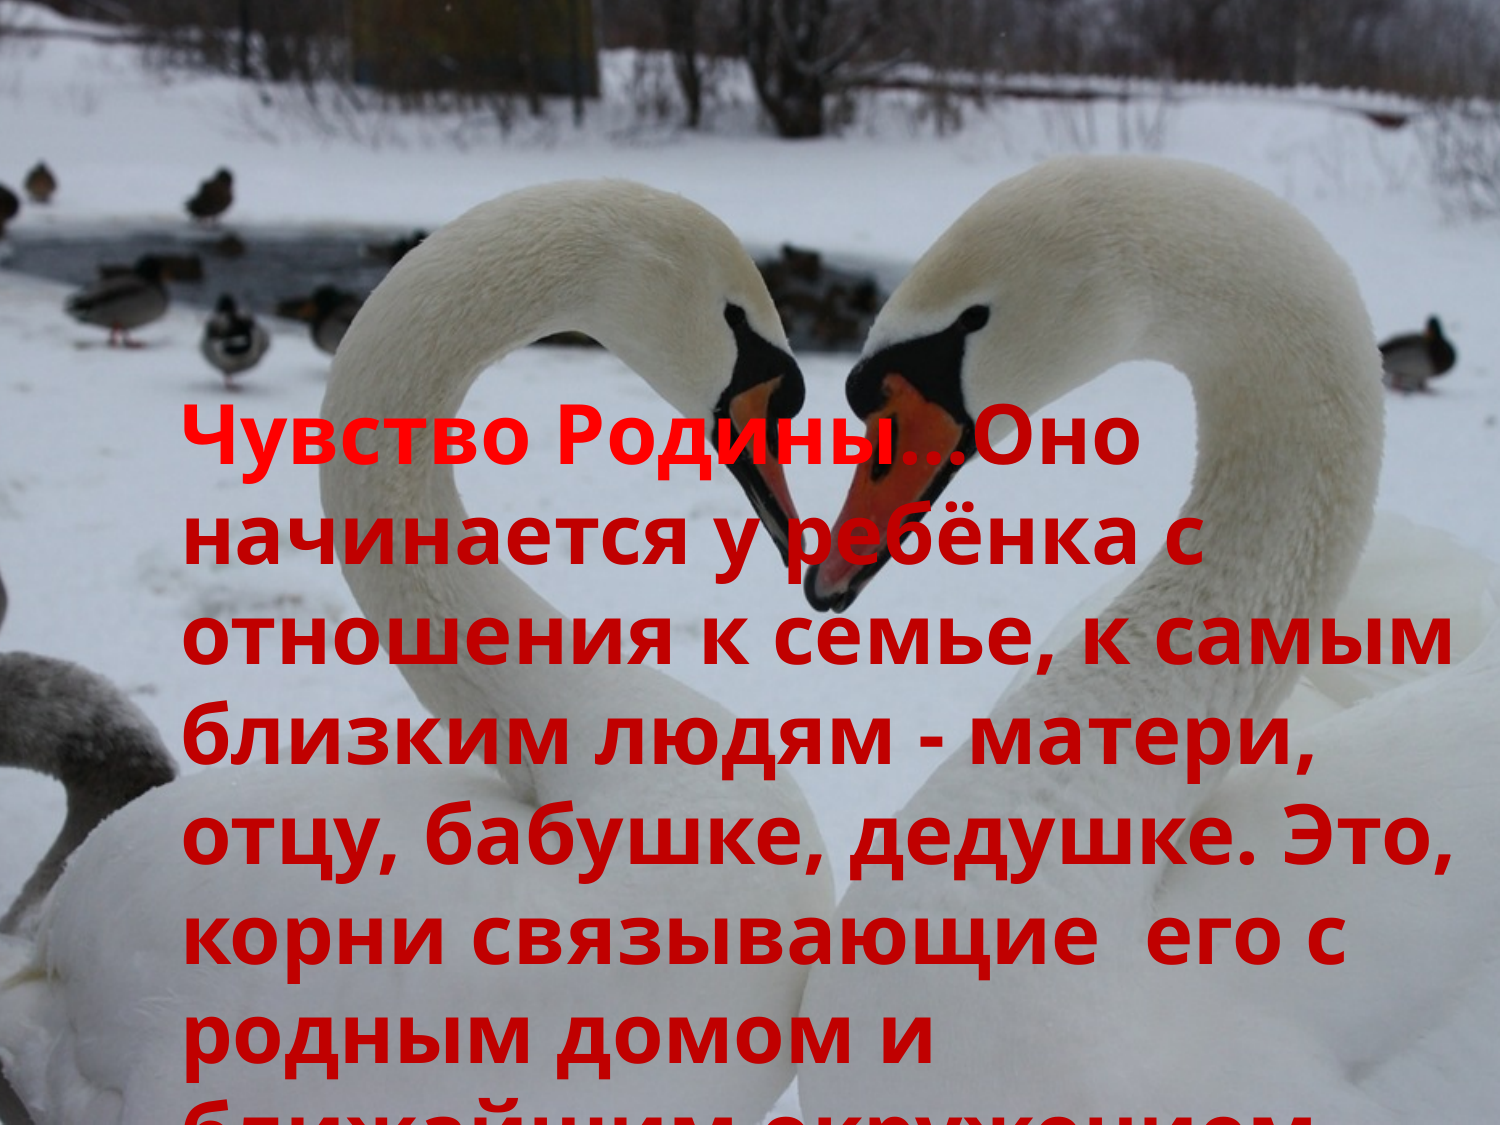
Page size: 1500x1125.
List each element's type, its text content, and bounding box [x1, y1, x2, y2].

text_box Чувство Родины…Оно начинается у ребёнка с отношения к семье, к самым близким людям - матери, отцу, бабушке, дедушке. Это, корни связывающие его с родным домом и ближайшим окружением. [165, 373, 1500, 1125]
picture [0, 0, 1500, 1125]
